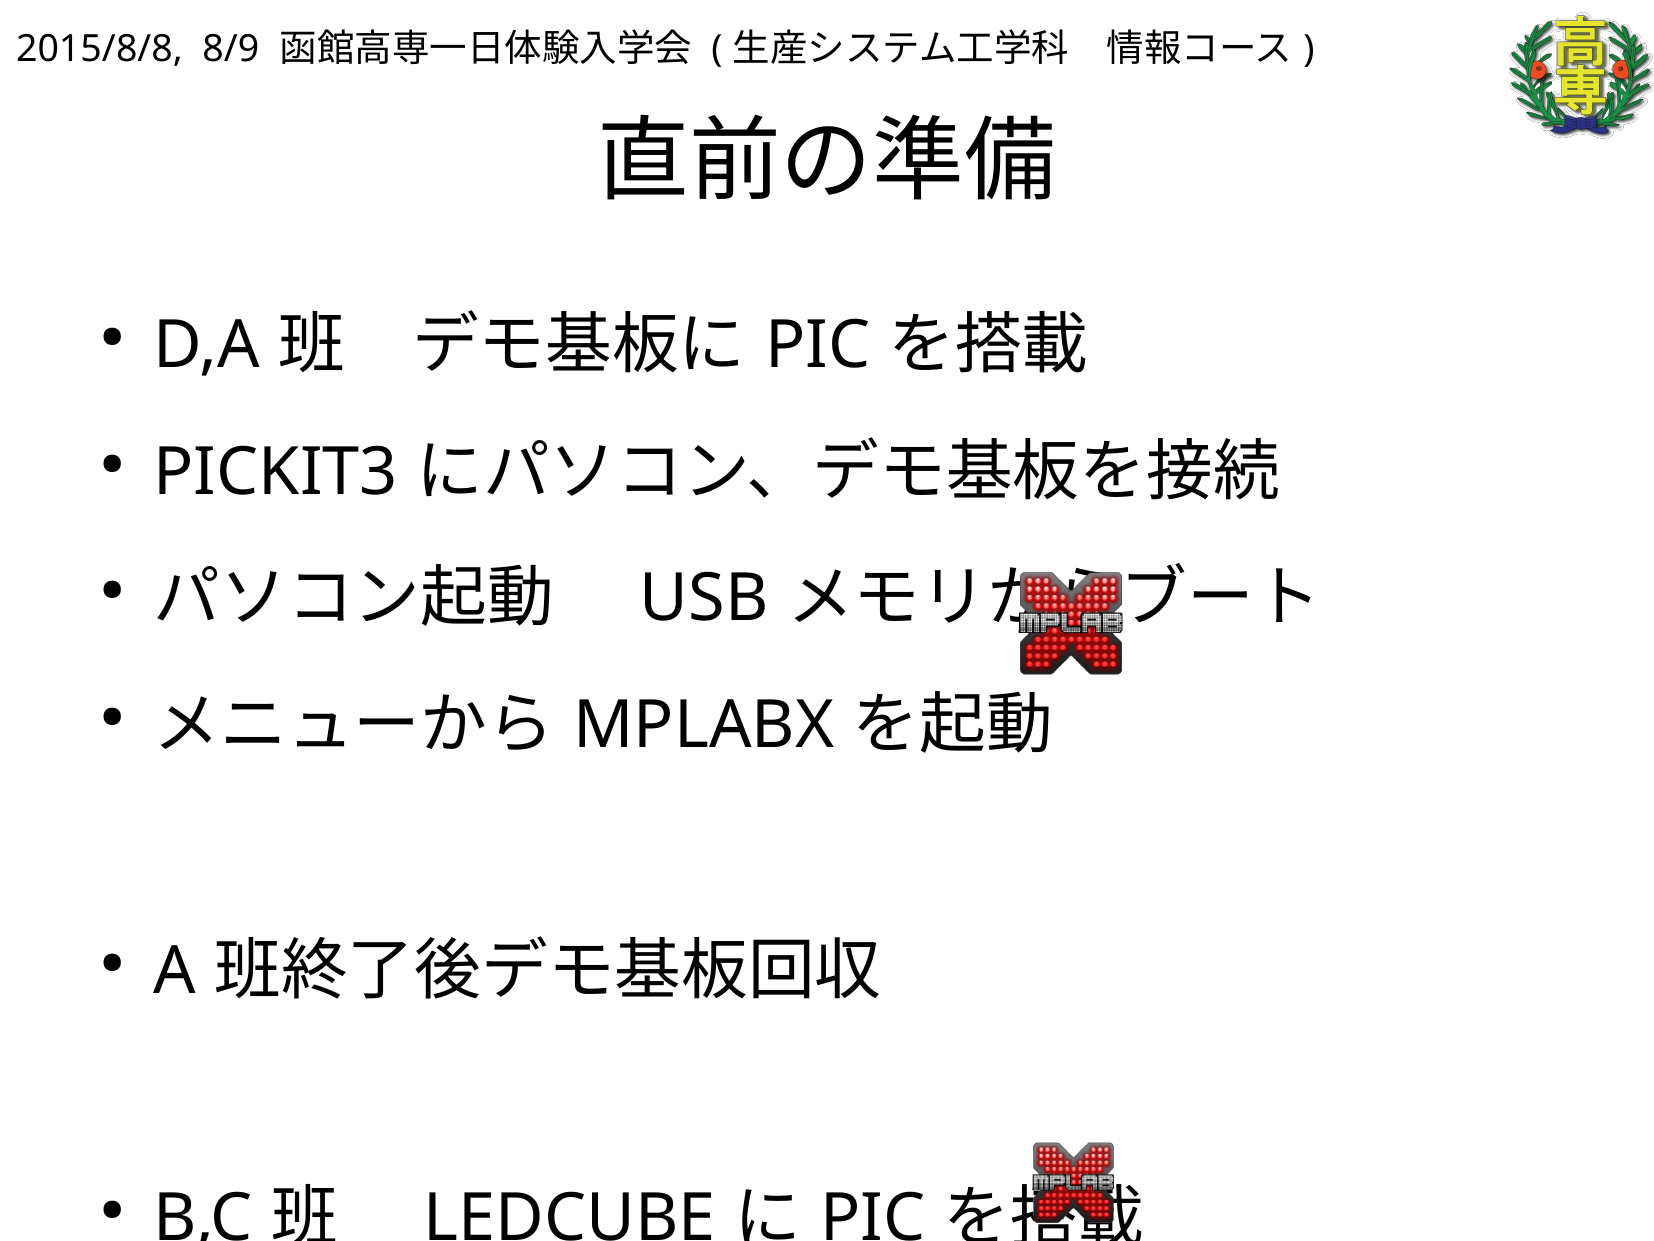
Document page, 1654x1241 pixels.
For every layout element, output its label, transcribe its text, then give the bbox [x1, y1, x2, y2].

picture [1018, 570, 1124, 676]
list D,A班 デモ基板にPICを搭載 PICKIT3にパソコン、デモ基板を接続 パソコン起動 USBメモリからブート メニューからMPLABXを起動 A班終了後デモ基板回収 B,C班 LEDCUBEにPICを搭載 PICKIT3にLEDCUBEを接続 メニューからMPLABXを起動 [82, 290, 1571, 1223]
title 直前の準備 [82, 49, 1571, 257]
picture [1032, 1141, 1115, 1224]
picture [1506, 0, 1654, 157]
